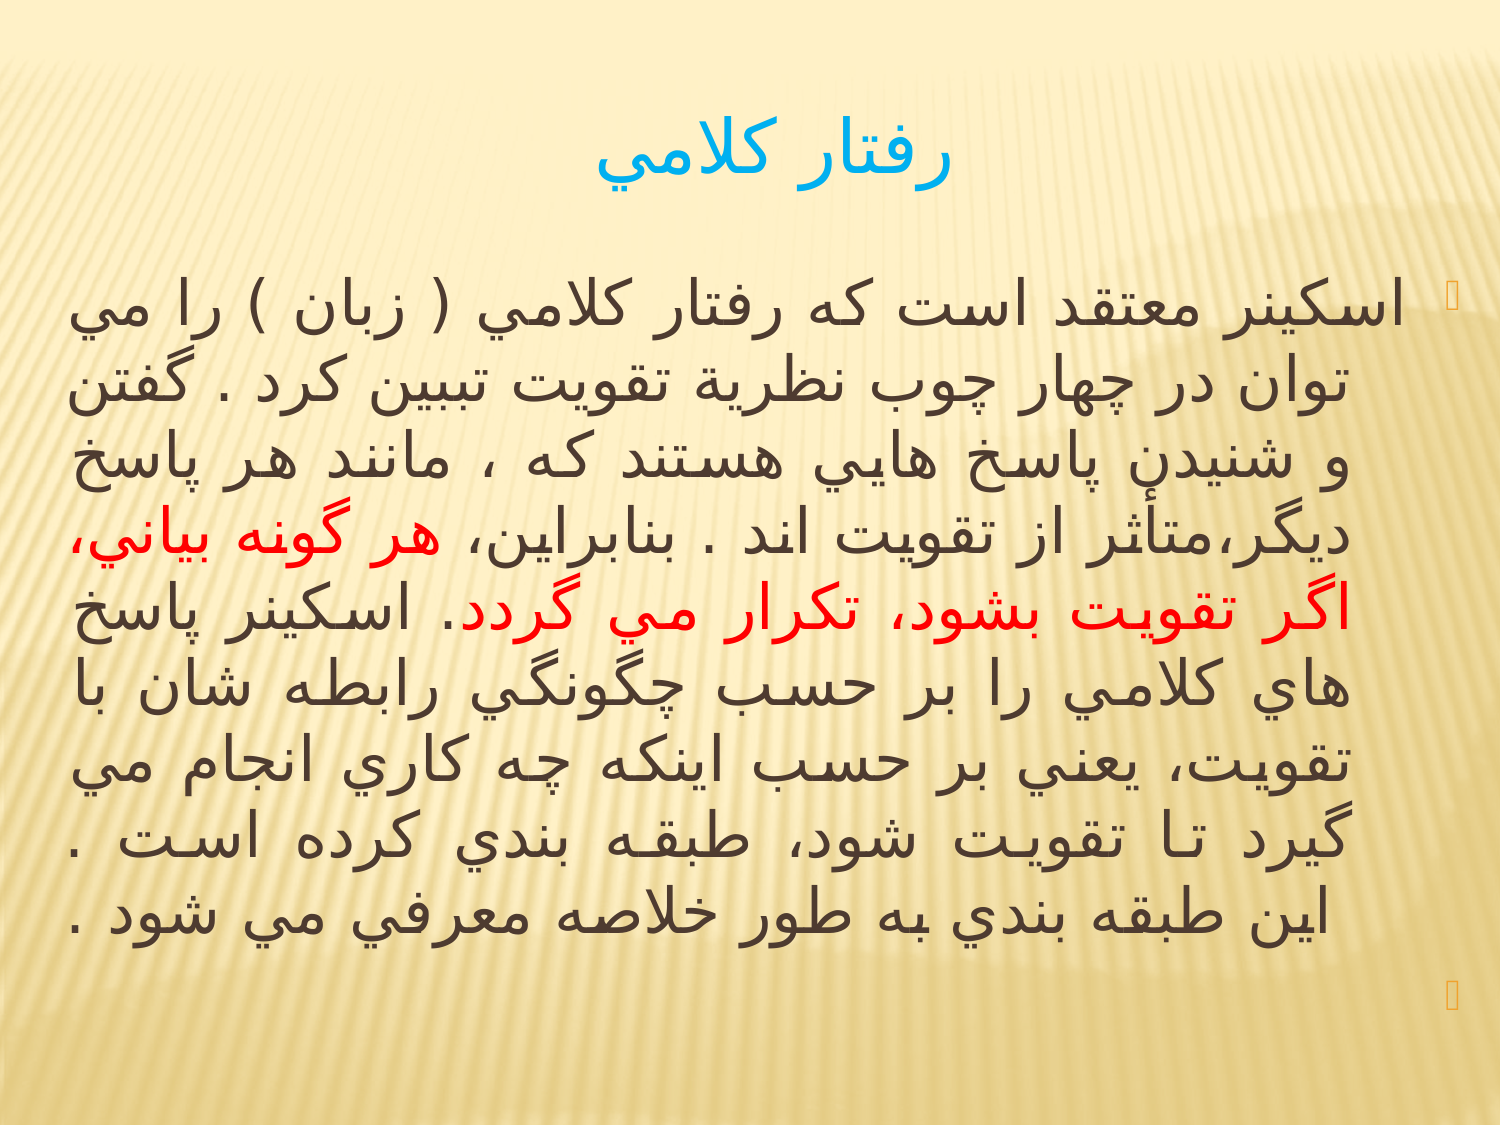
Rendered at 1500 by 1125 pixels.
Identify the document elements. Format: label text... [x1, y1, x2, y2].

title رفتار كلامي [50, 75, 1476, 213]
list اسكينر معتقد است كه رفتار كلامي ( زبان ) را مي توان در چهار چوب نظرية تقويت تببين كرد . گفتن و شنيدن پاسخ هايي هستند كه ، مانند هر پاسخ ديگر،متأثر از تقويت اند . بنابراين، هر گونه بياني، اگر تقويت بشود، تكرار مي گردد. اسكينر پاسخ هاي كلامي را بر حسب چگونگي رابطه شان با تقويت، يعني بر حسب اينكه چه كاري انجام مي گيرد تا تقويت شود، طبقه بندي كرده است . اين طبقه بندي به طور خلاصه معرفي مي شود . [50, 254, 1476, 998]
